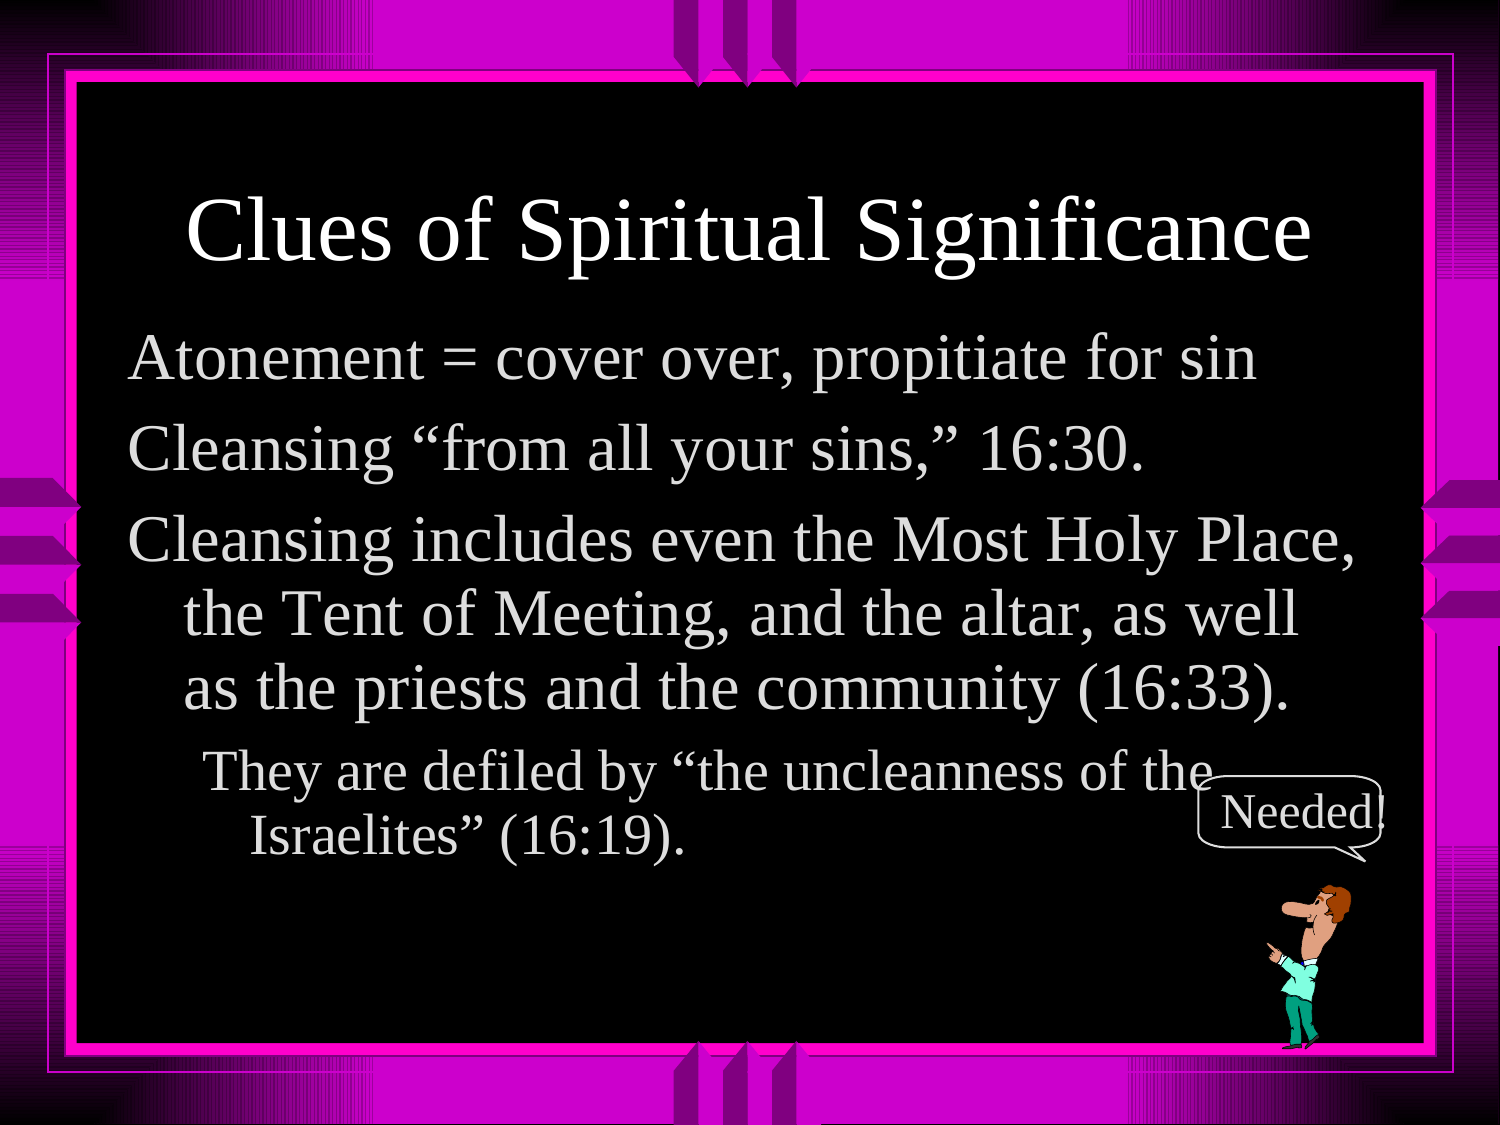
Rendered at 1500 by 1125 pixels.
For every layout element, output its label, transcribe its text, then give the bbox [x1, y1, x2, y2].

title Clues of Spiritual Significance [112, 99, 1388, 288]
chart [1265, 884, 1353, 1050]
text_box Needed! [1198, 776, 1381, 862]
list Atonement = cover over, propitiate for sin Cleansing “from all your sins,” 16:30. Cleansing includes even the Most Holy Place, the Tent of Meeting, and the altar, as well as the priests and the community (16:33). They are defiled by “the uncleanness of the Israelites” (16:19). [112, 312, 1388, 996]
